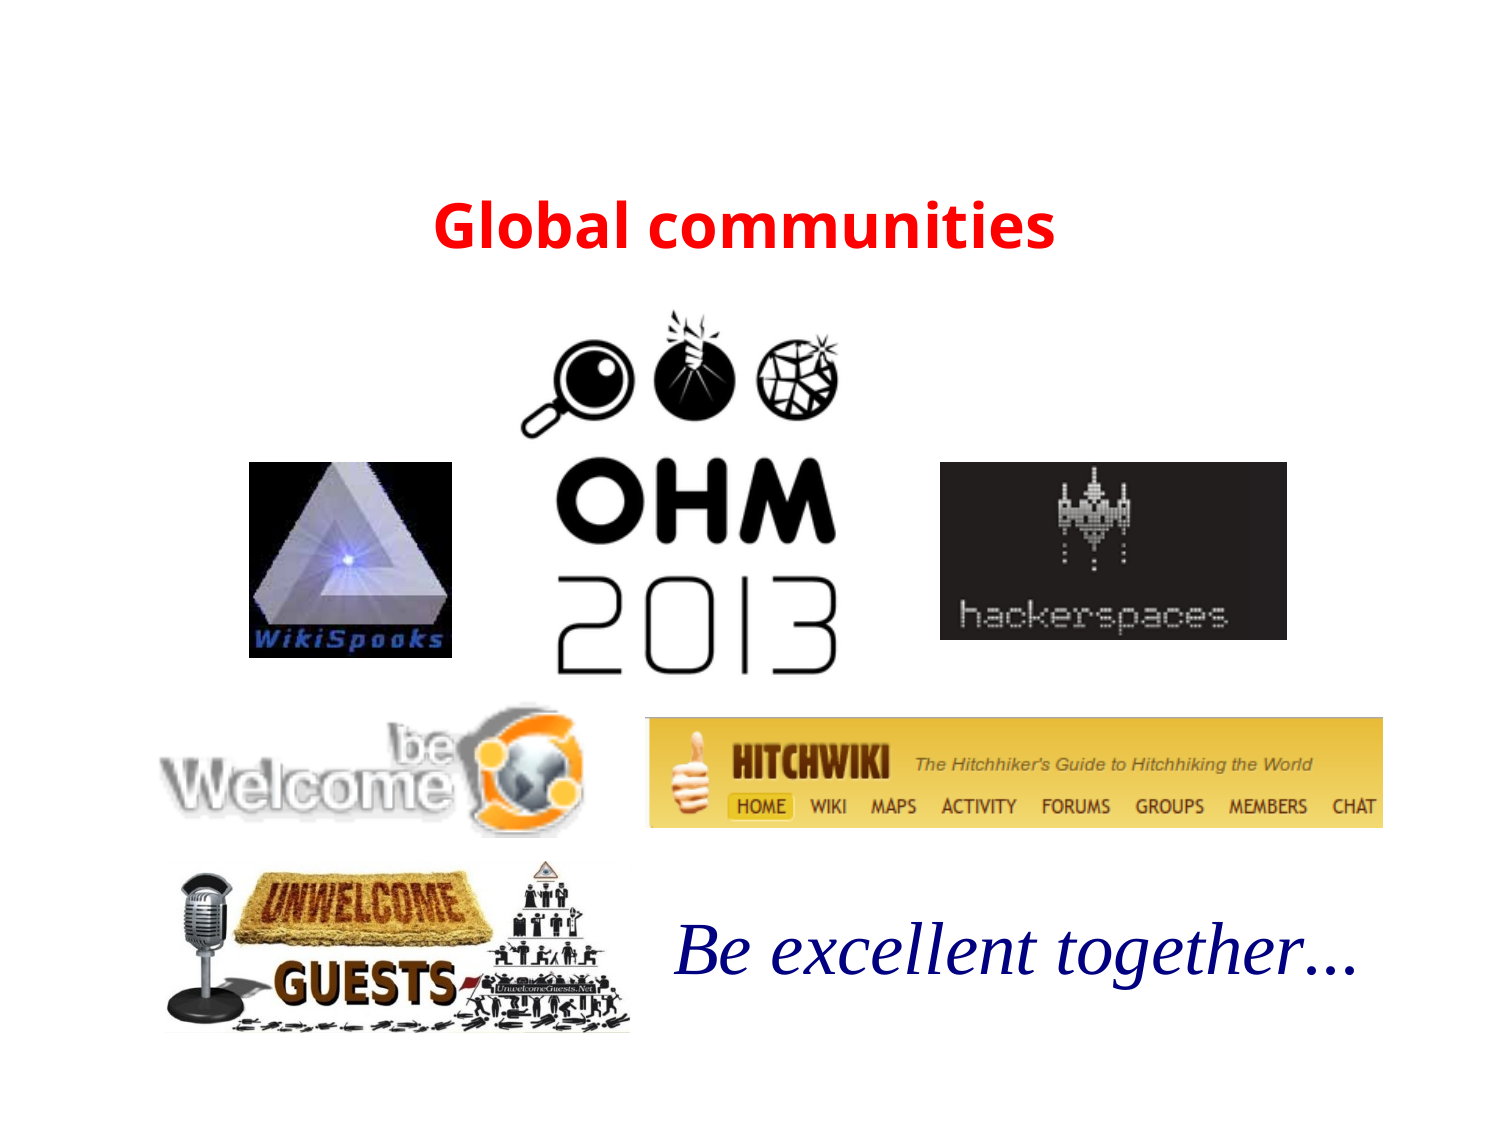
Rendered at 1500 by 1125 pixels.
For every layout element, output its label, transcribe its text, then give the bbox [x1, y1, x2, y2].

picture [940, 462, 1287, 640]
picture [150, 299, 883, 838]
text_box Global communities [339, 185, 1150, 271]
picture [249, 462, 452, 658]
picture [165, 861, 631, 1033]
picture [645, 717, 1383, 828]
text_box Be excellent together... [593, 899, 1442, 999]
